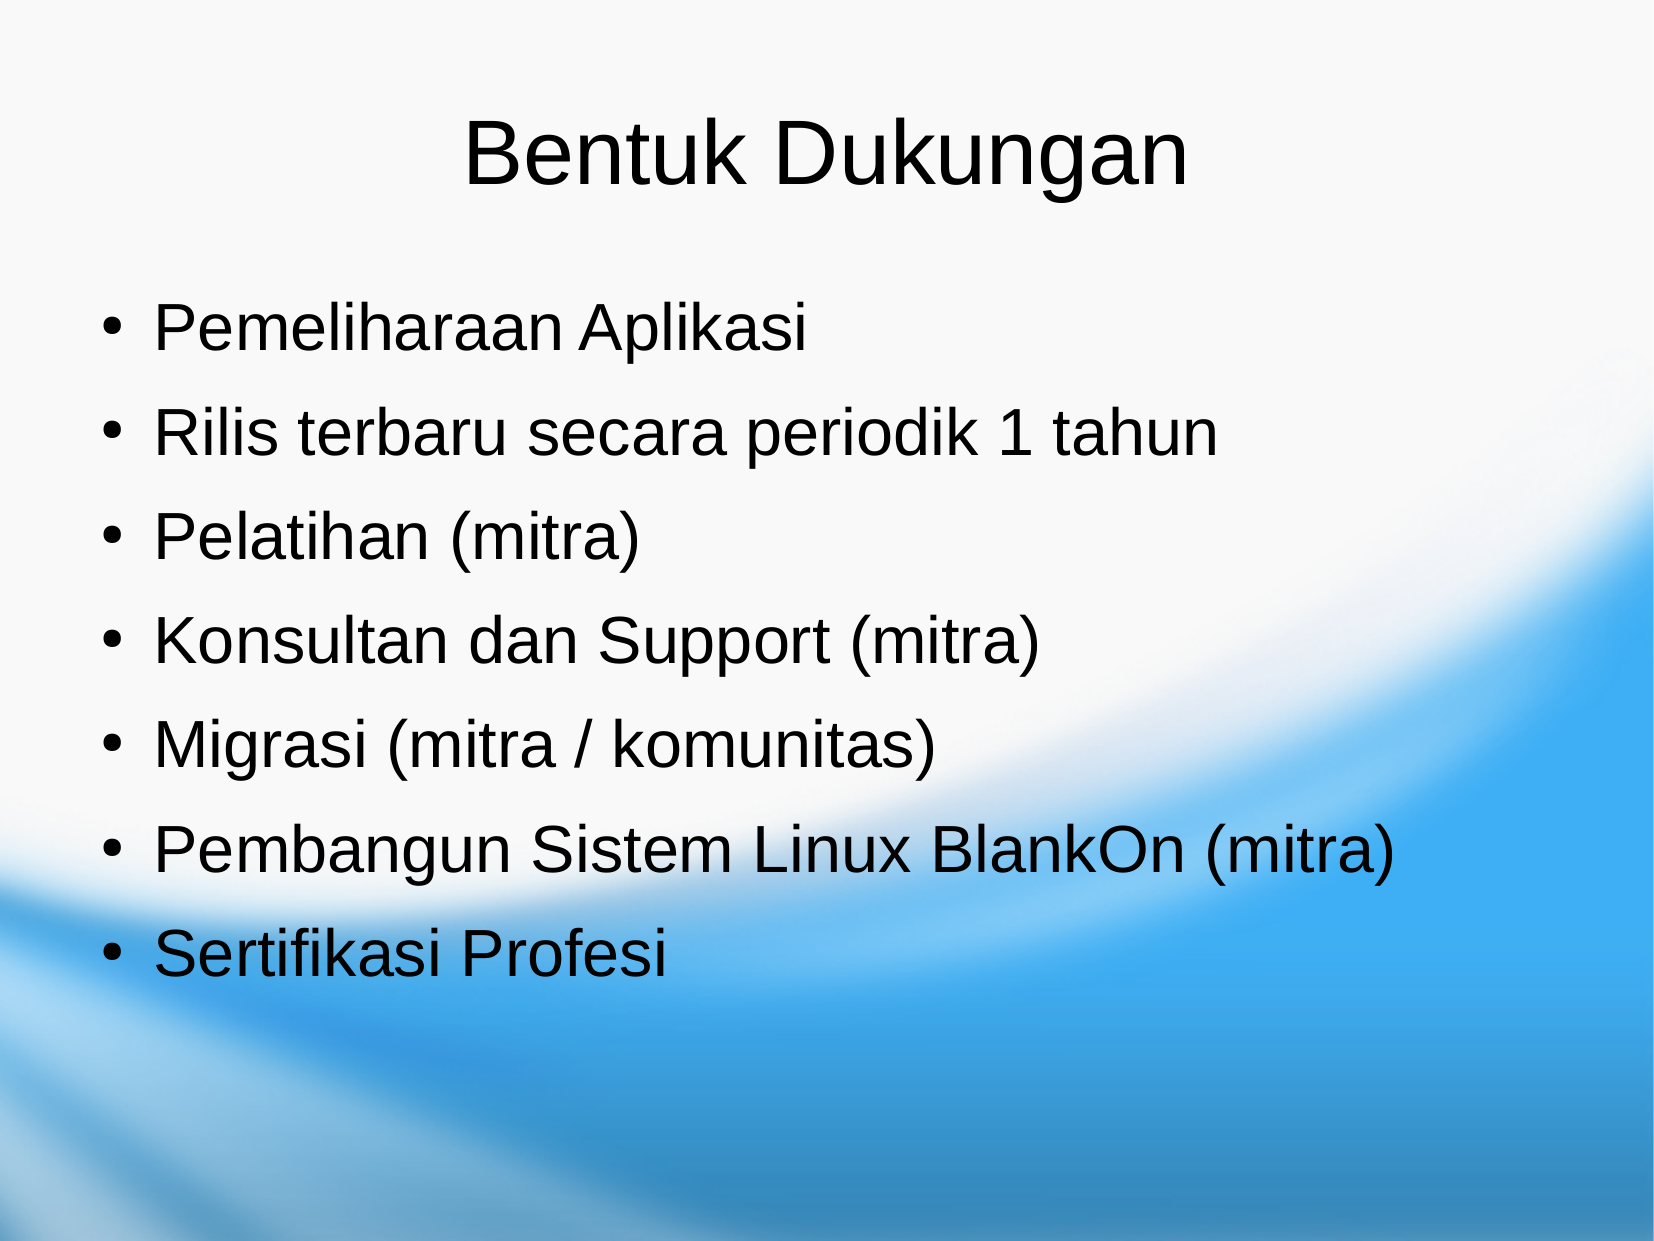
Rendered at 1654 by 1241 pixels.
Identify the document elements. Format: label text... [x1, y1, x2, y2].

list Pemeliharaan Aplikasi Rilis terbaru secara periodik 1 tahun Pelatihan (mitra) Konsultan dan Support (mitra) Migrasi (mitra / komunitas) Pembangun Sistem Linux BlankOn (mitra) Sertifikasi Profesi [82, 290, 1571, 1109]
title Bentuk Dukungan [82, 56, 1571, 250]
picture [0, 0, 1654, 1241]
